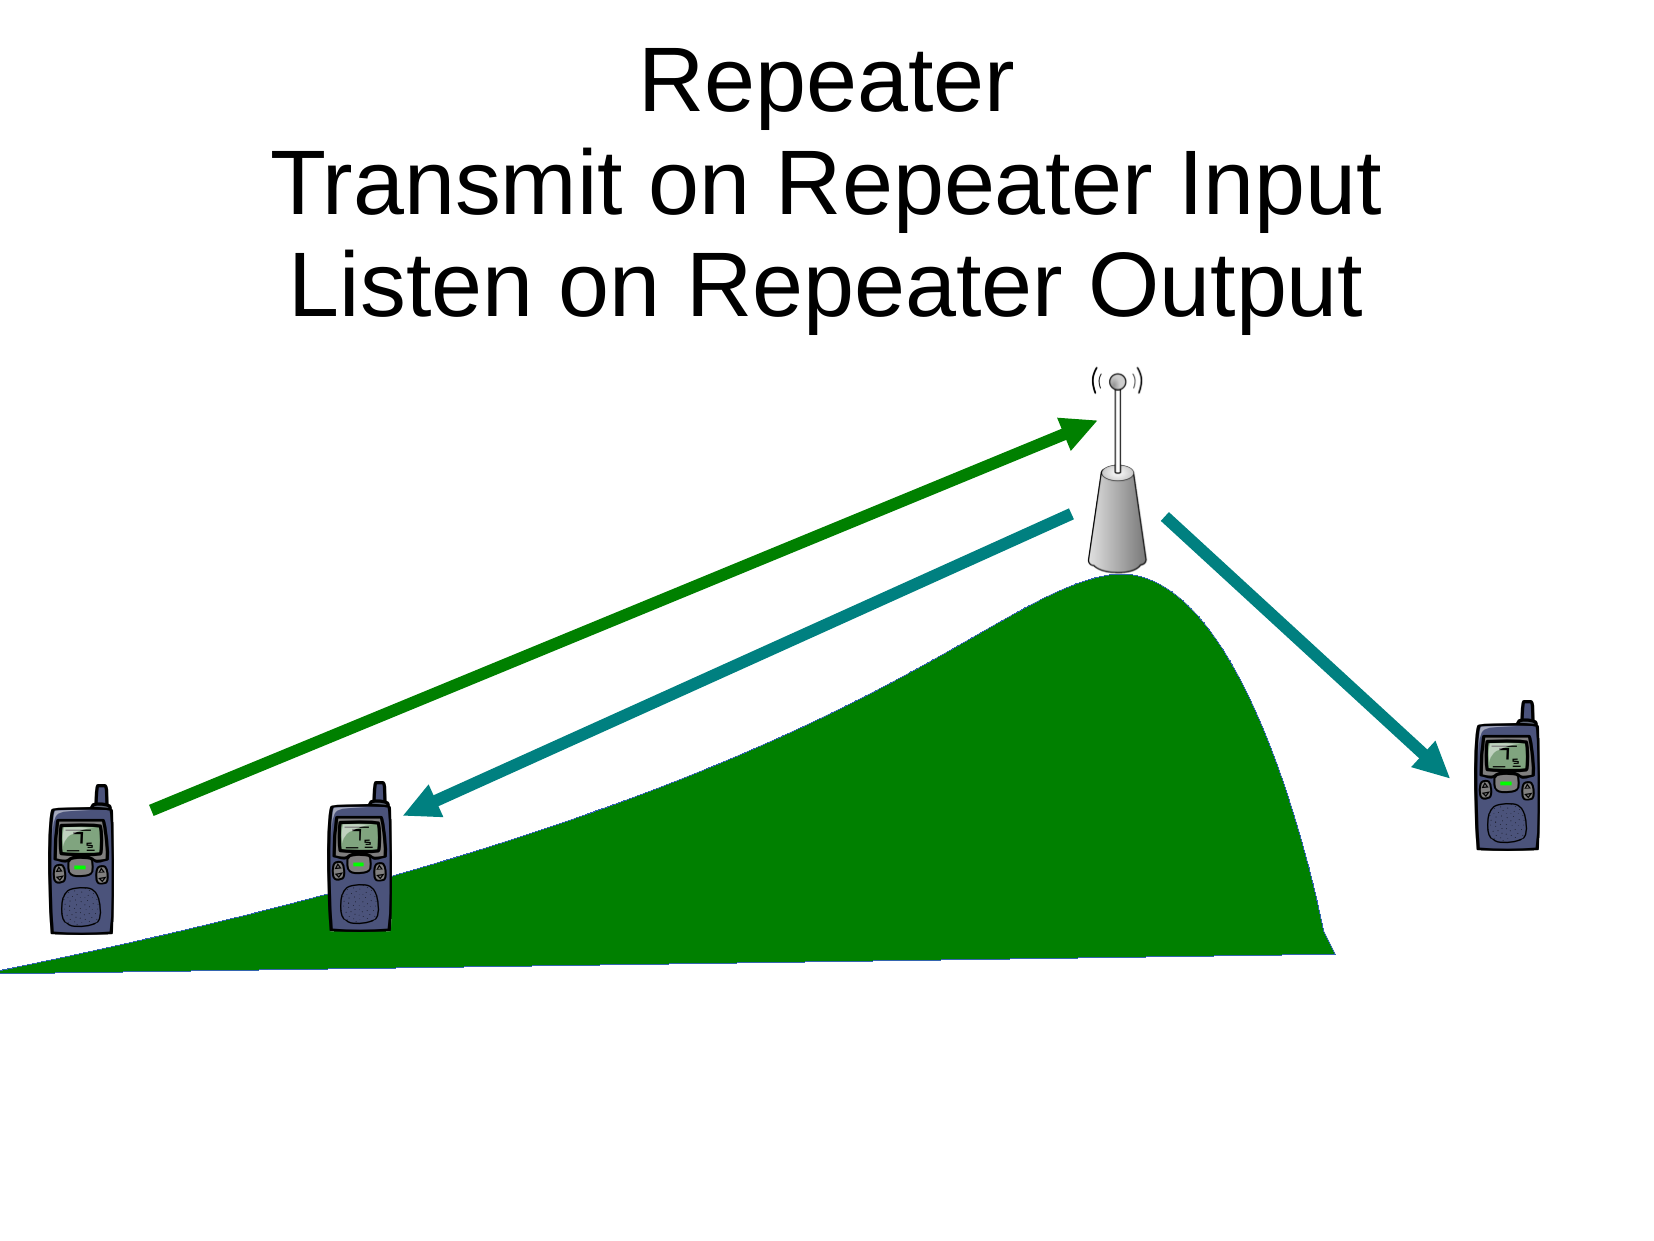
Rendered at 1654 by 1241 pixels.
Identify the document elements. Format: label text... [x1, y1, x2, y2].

text_box [0, 644, 1336, 974]
picture [48, 784, 114, 935]
picture [960, 269, 1227, 645]
picture [1474, 700, 1540, 851]
picture [327, 781, 392, 932]
title Repeater Transmit on Repeater Input Listen on Repeater Output [82, 28, 1571, 337]
